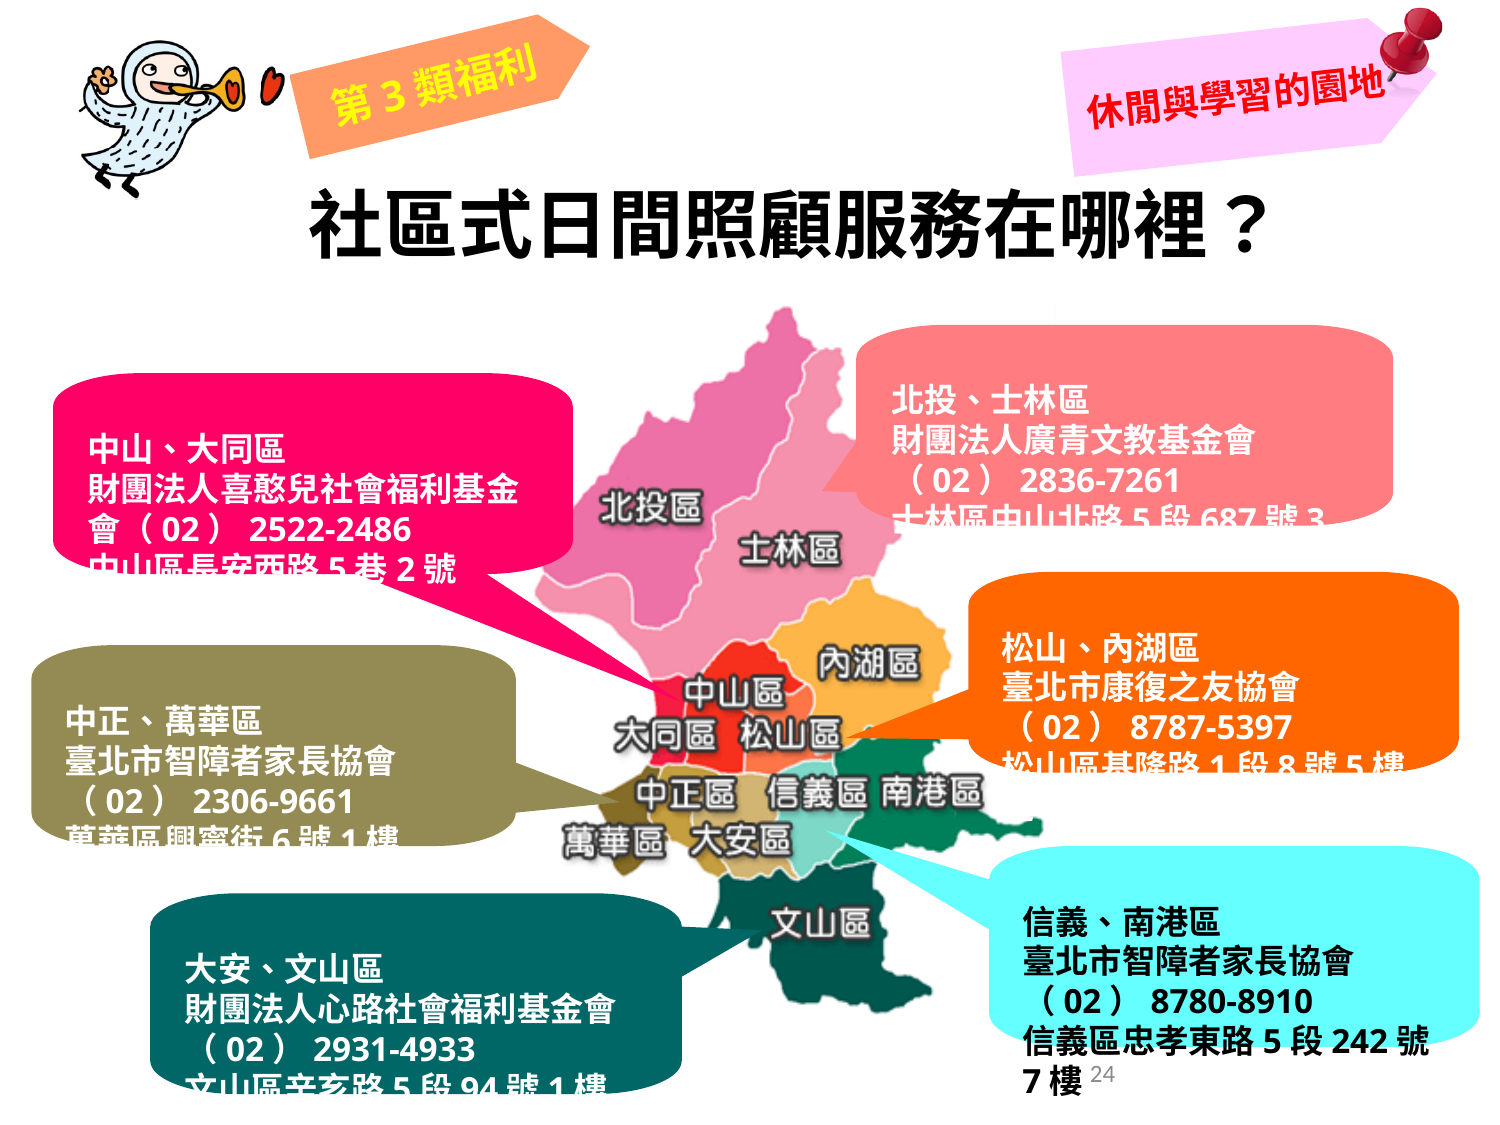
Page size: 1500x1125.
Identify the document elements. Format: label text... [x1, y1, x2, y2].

text_box 休閒與學習的園地 [1060, 18, 1412, 177]
text_box 松山、內湖區 臺北市康復之友協會 （02）8787-5397 松山區基隆路1段8號5樓之1 [845, 571, 1459, 773]
picture [76, 35, 290, 200]
text_box 中正、萬華區 臺北市智障者家長協會 （02）2306-9661 萬華區興寧街6號1樓 [31, 645, 620, 847]
text_box 大安、文山區 財團法人心路社會福利基金會 （02）2931-4933 文山區辛亥路5段94號1樓 [150, 893, 763, 1095]
text_box 北投、士林區 財團法人廣青文教基金會 （02）2836-7261 士林區中山北路5段687號3樓之1 [822, 324, 1394, 526]
picture [1359, 1, 1463, 105]
picture [523, 365, 1056, 1033]
text_box 第3類福利 [290, 14, 591, 91]
title 社區式日間照顧服務在哪裡？ [293, 80, 1451, 365]
text_box 信義、南港區 臺北市智障者家長協會 （02）8780-8910 信義區忠孝東路5段242號7樓 [824, 829, 1480, 1047]
text_box 中山、大同區 財團法人喜憨兒社會福利基金會（02）2522-2486 中山區長安西路5巷2號 [53, 373, 680, 701]
text_box 24 [1074, 1042, 1426, 1103]
